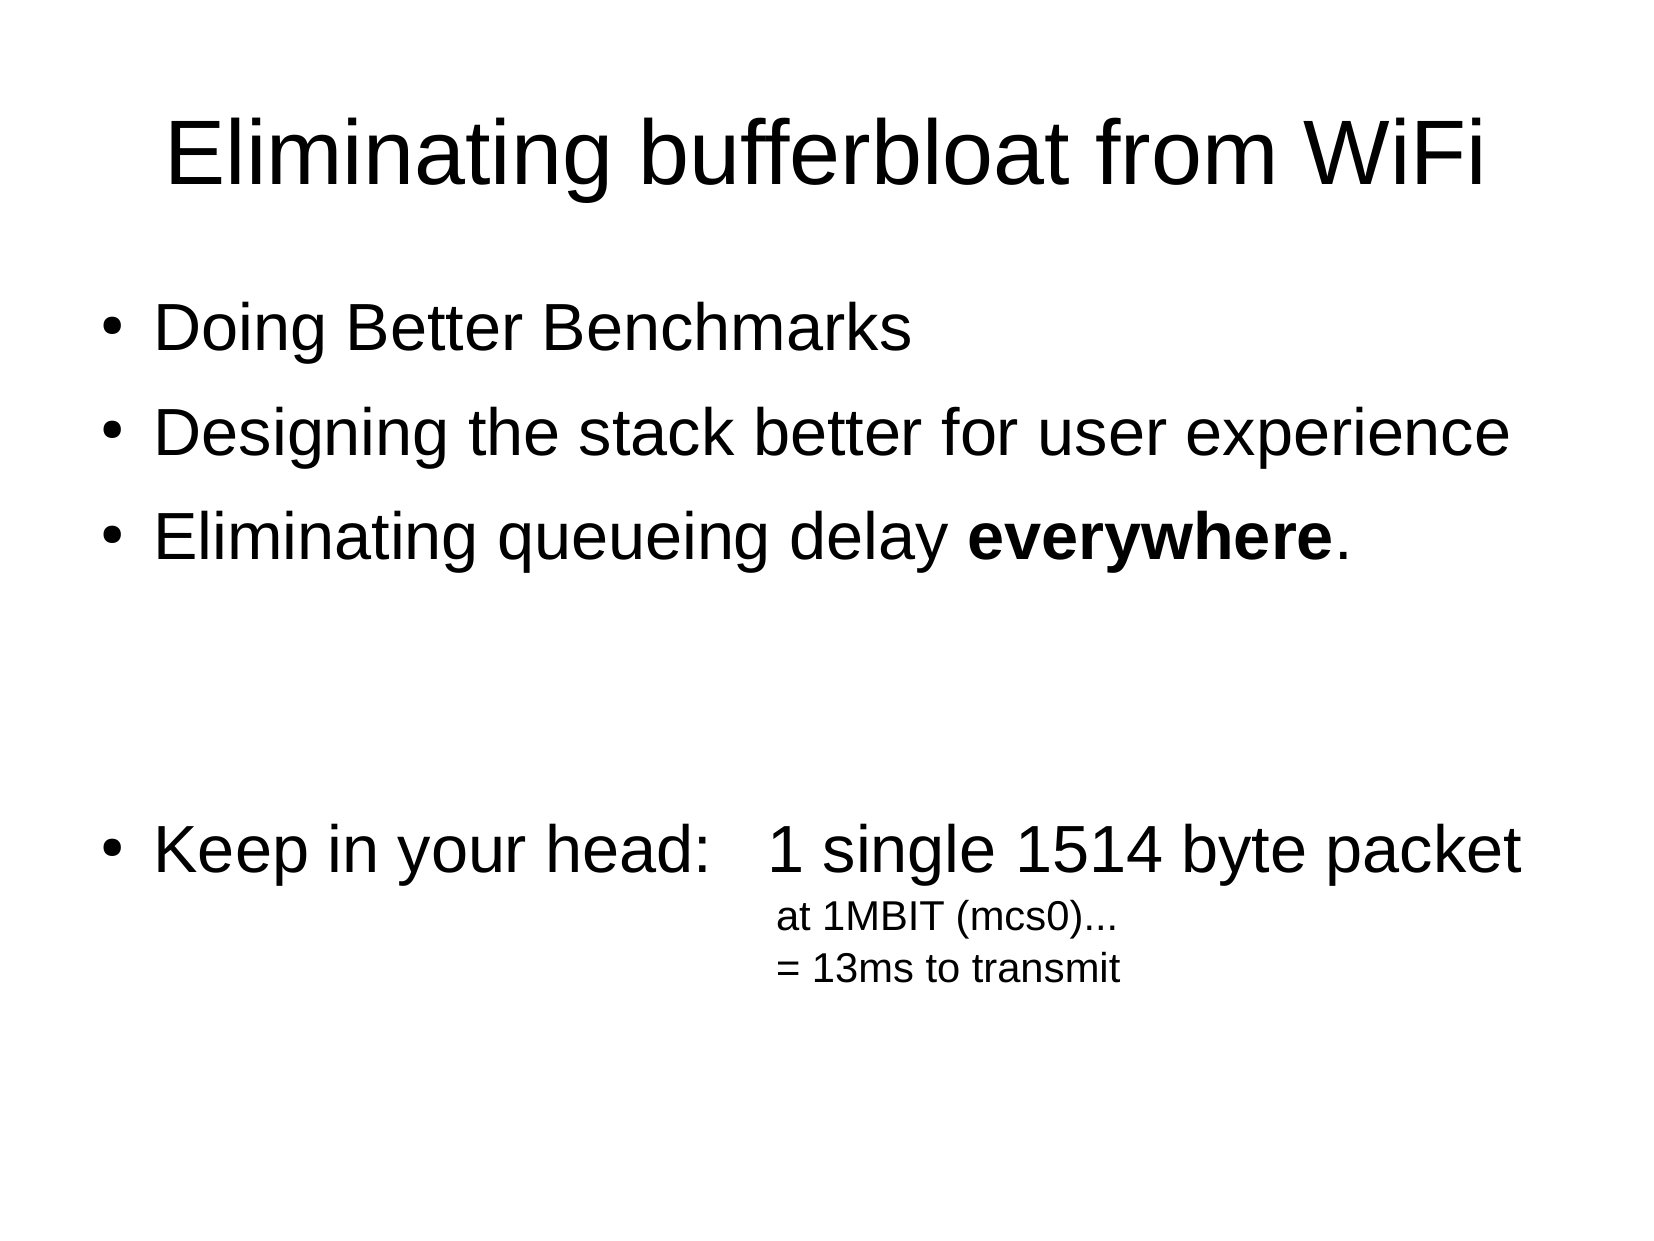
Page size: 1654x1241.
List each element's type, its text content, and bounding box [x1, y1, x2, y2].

list Doing Better Benchmarks Designing the stack better for user experience Eliminating queueing delay everywhere. Keep in your head: 1 single 1514 byte packet at 1MBIT (mcs0)... = 13ms to transmit [82, 290, 1571, 1010]
title Eliminating bufferbloat from WiFi [82, 49, 1571, 257]
